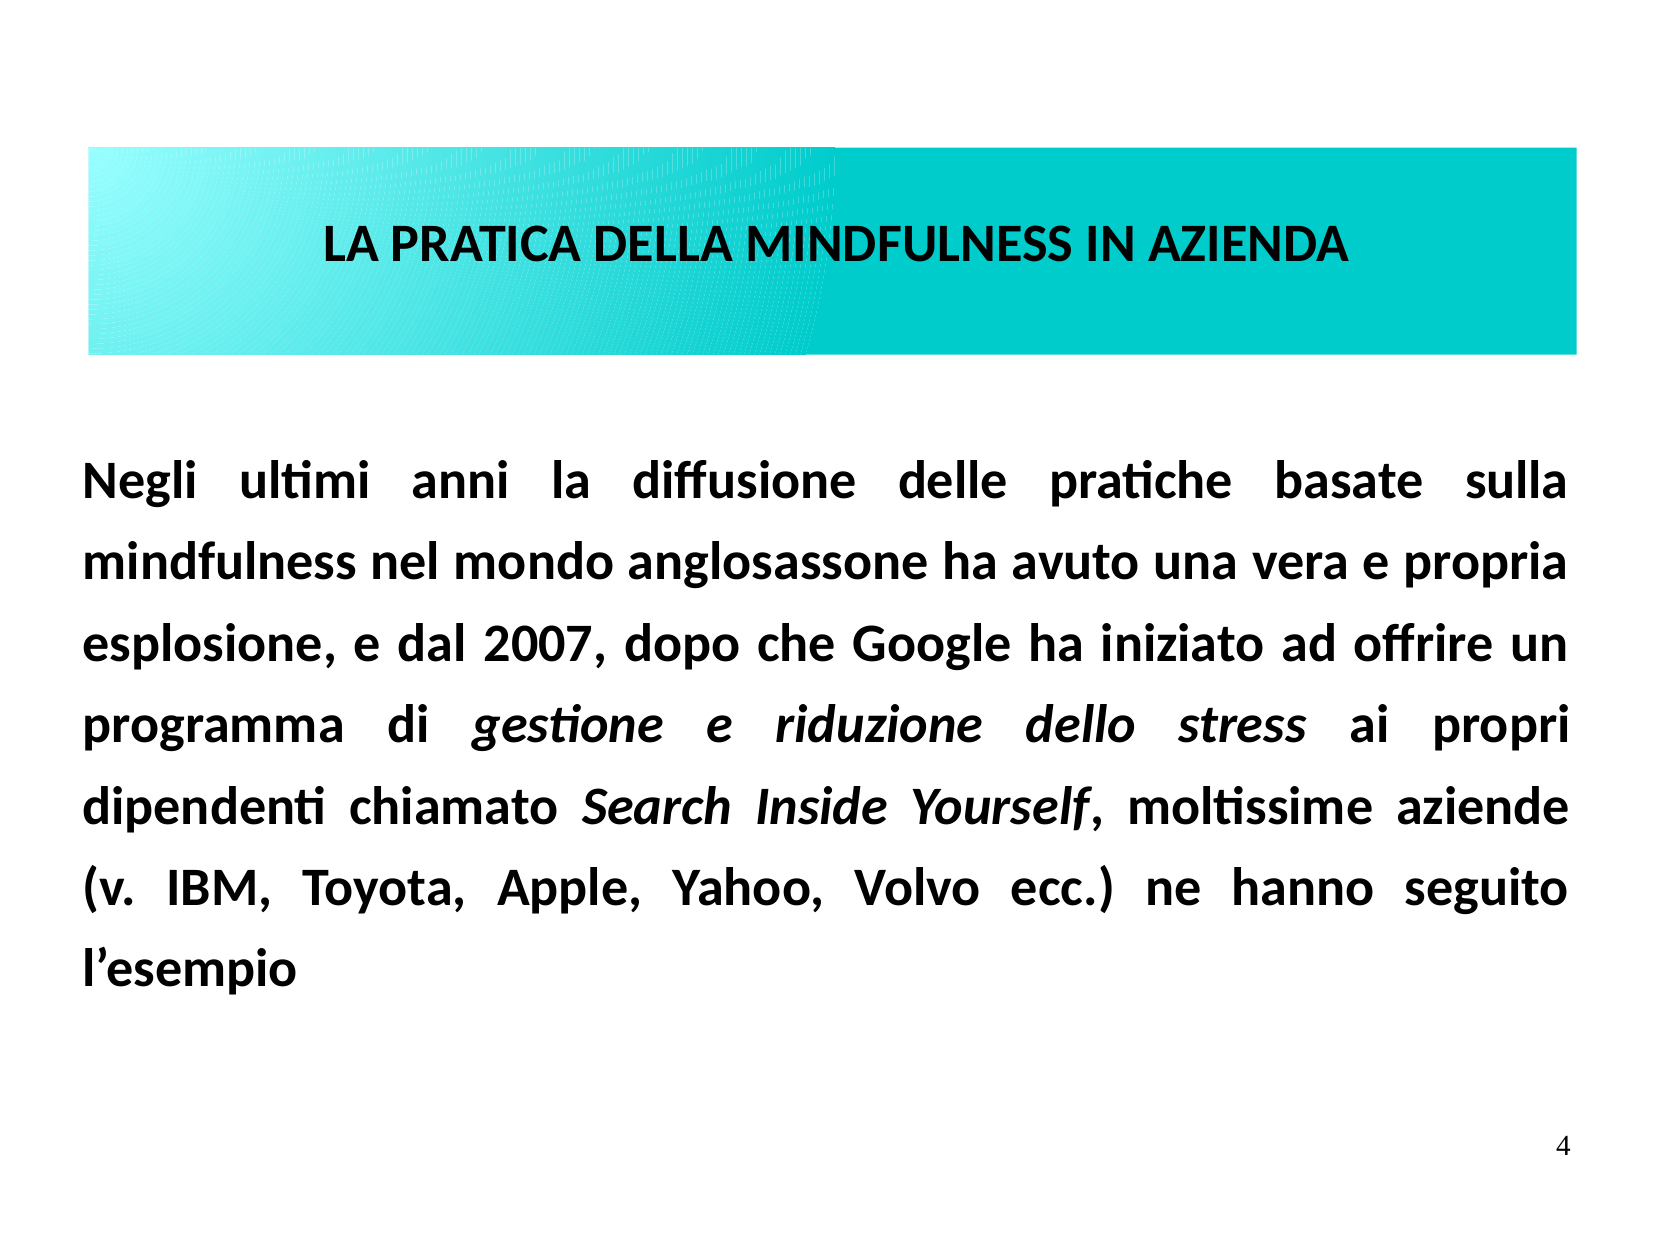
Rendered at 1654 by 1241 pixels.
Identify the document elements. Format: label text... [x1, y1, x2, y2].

title LA PRATICA DELLA MINDFULNESS IN AZIENDA [88, 147, 1577, 355]
subtitle Negli ultimi anni la diffusione delle pratiche basate sulla mindfulness nel mondo anglosassone ha avuto una vera e propria esplosione, e dal 2007, dopo che Google ha iniziato ad offrire un programma di gestione e riduzione dello stress ai propri dipendenti chiamato Search Inside Yourself, moltissime aziende (v. IBM, Toyota, Apple, Yahoo, Volvo ecc.) ne hanno seguito l’esempio [82, 221, 1571, 1078]
